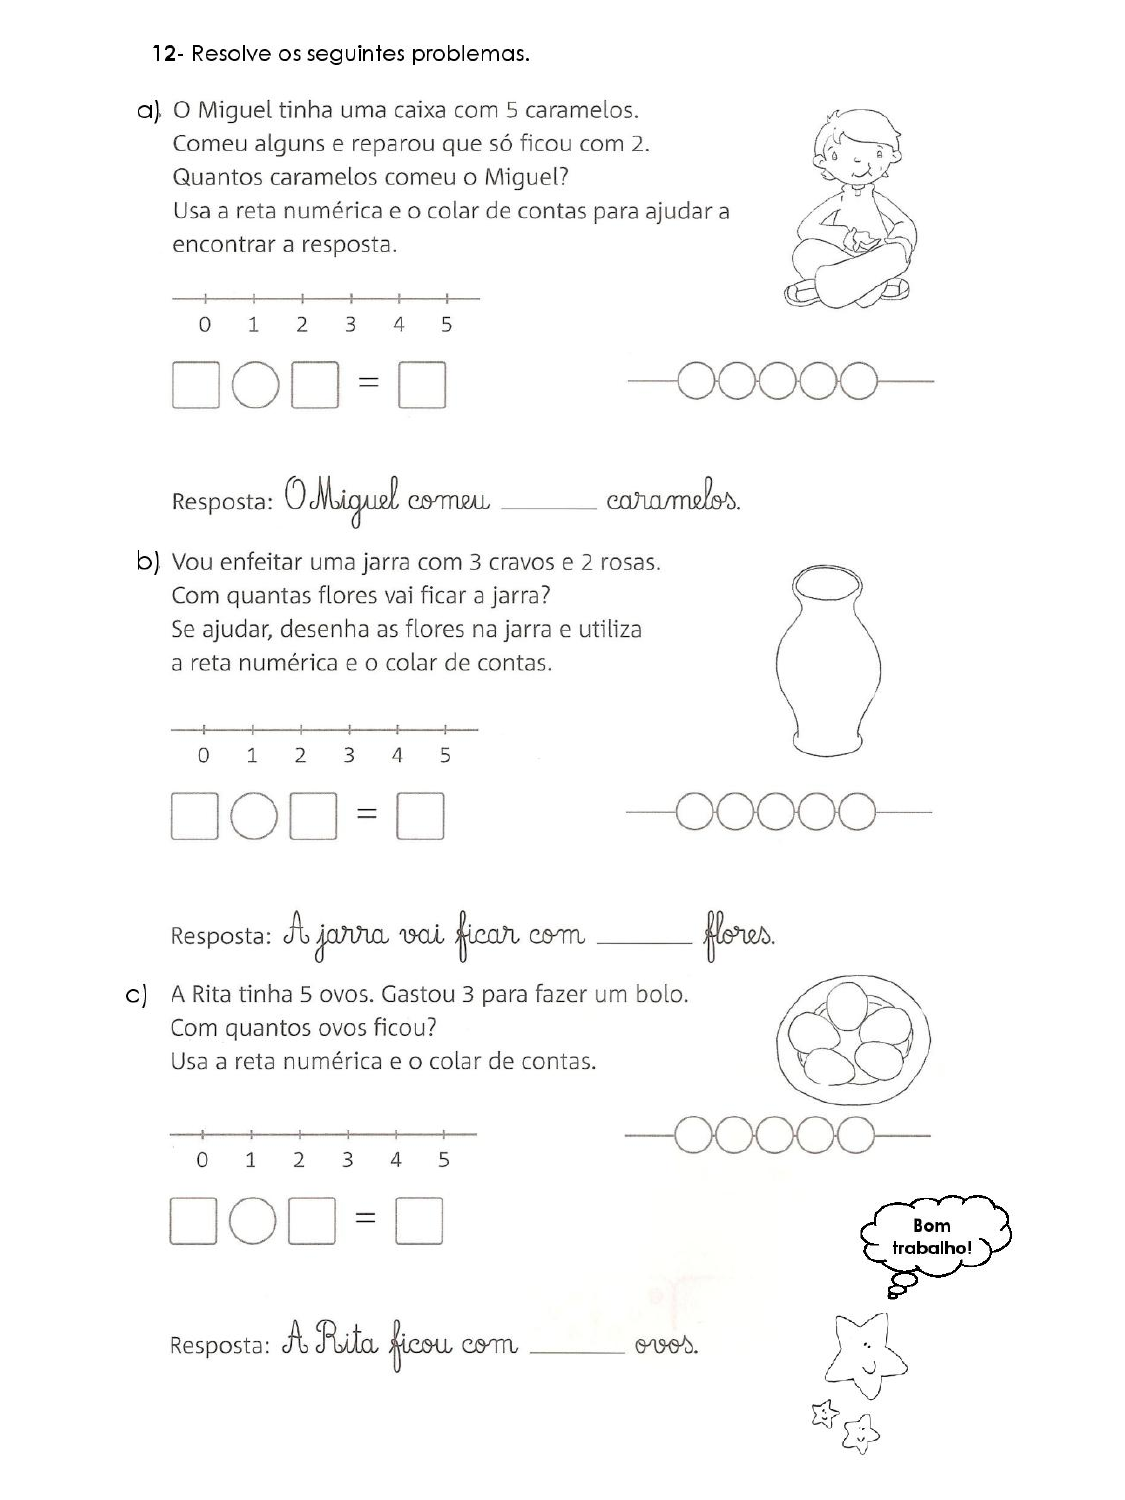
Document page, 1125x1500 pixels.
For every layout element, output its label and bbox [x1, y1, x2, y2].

picture [101, 3, 1035, 1489]
